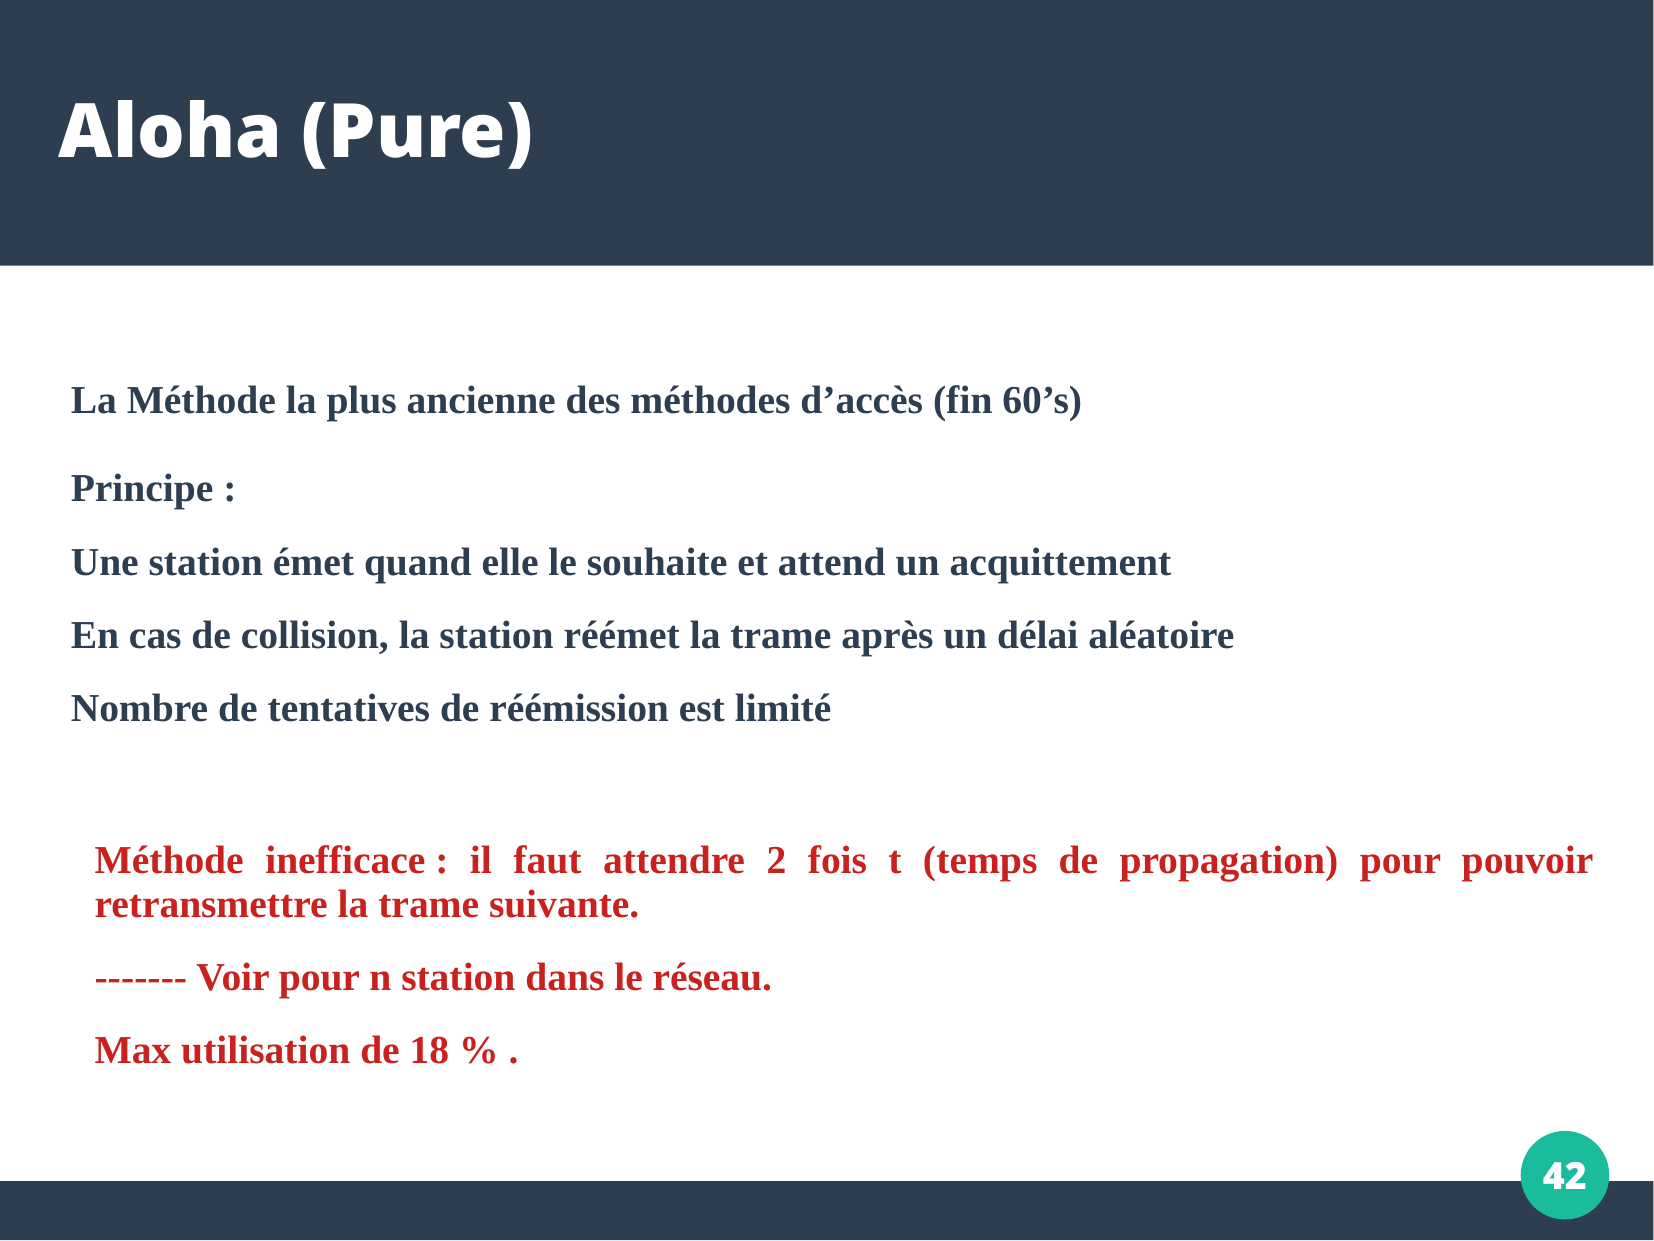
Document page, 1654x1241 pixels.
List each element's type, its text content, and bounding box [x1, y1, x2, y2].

text_box La Méthode la plus ancienne des méthodes d’accès (fin 60’s) [70, 377, 1571, 466]
text_box Méthode inefficace : il faut attendre 2 fois t (temps de propagation) pour pouvoir retransmettre la trame suivante. ------- Voir pour n station dans le réseau. Max utilisation de 18 % . [94, 838, 1595, 1146]
text_box Principe : Une station émet quand elle le souhaite et attend un acquittement En cas de collision, la station réémet la trame après un délai aléatoire Nombre de tentatives de réémission est limité [70, 466, 1571, 804]
title Aloha (Pure) [59, 49, 1595, 207]
